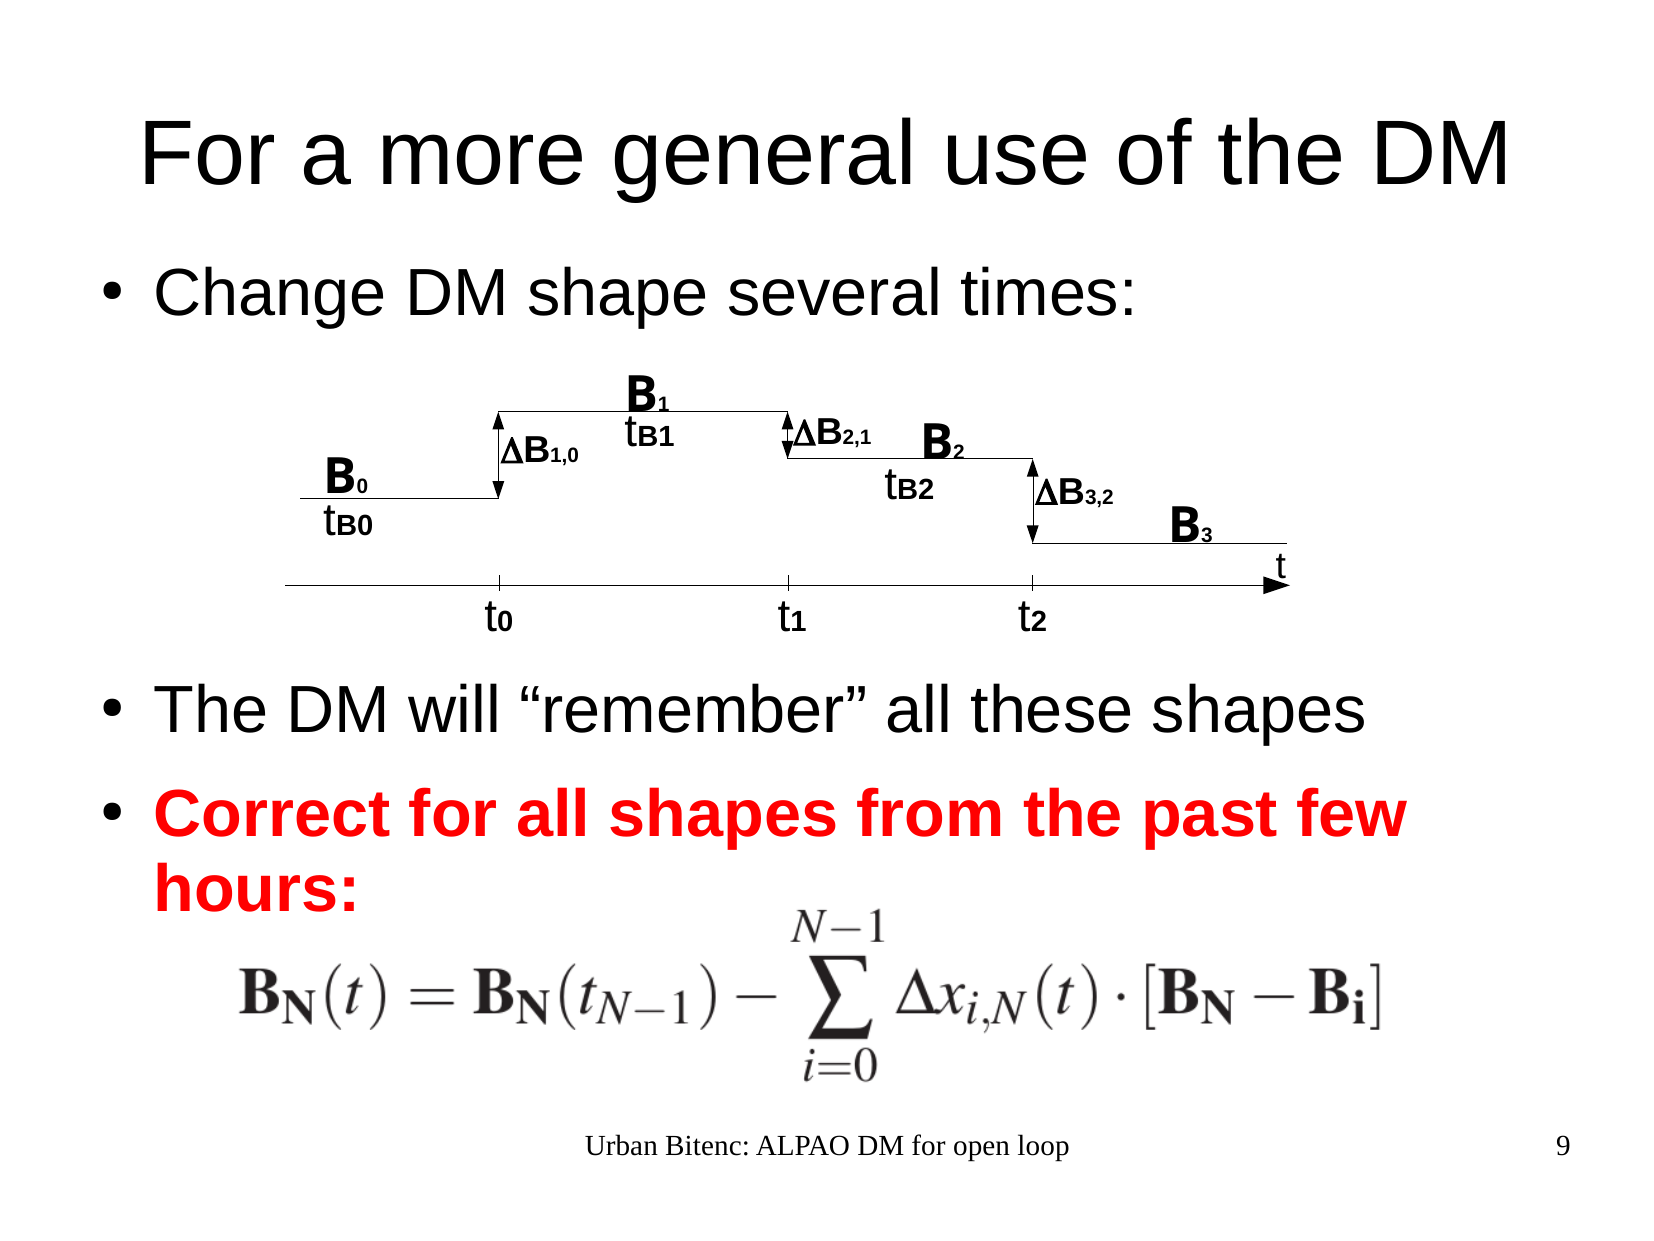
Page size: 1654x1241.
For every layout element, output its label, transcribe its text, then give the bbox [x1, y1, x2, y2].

list Change DM shape several times: The DM will “remember” all these shapes Correct for all shapes from the past few hours: [82, 254, 1538, 1111]
title For a more general use of the DM [82, 49, 1571, 257]
